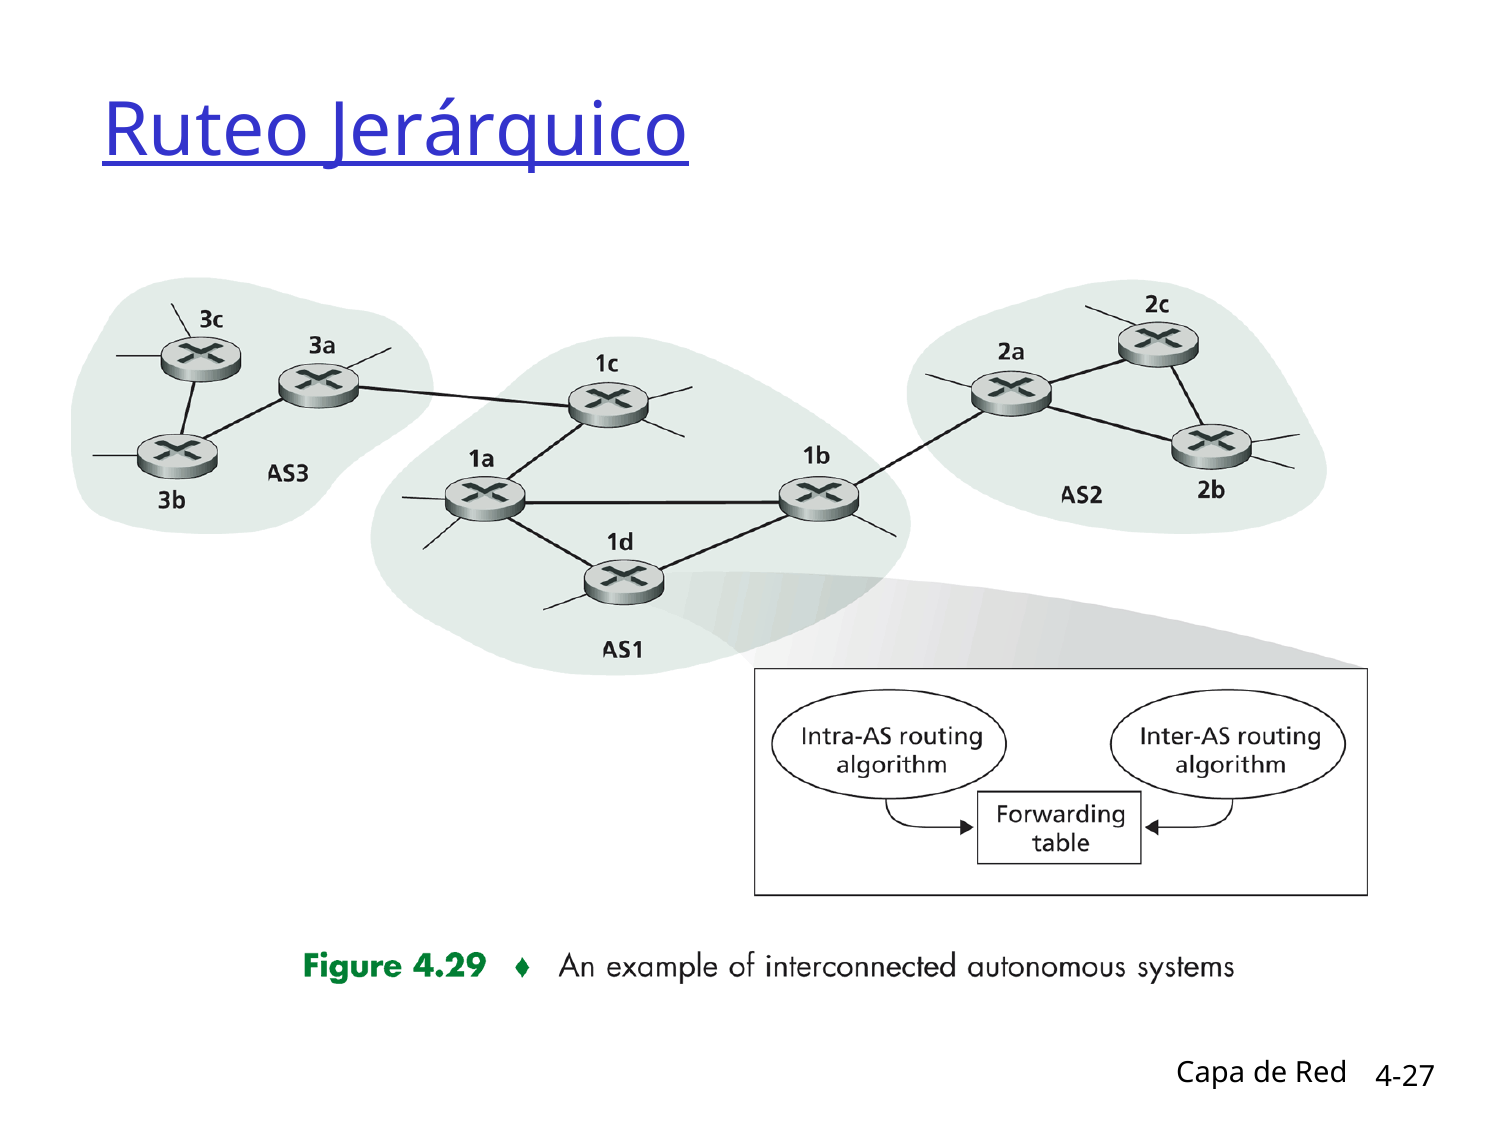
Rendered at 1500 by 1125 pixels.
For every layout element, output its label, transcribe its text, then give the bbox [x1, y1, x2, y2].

picture [71, 277, 1368, 984]
text_box Ruteo Jerárquico [87, 83, 1363, 180]
